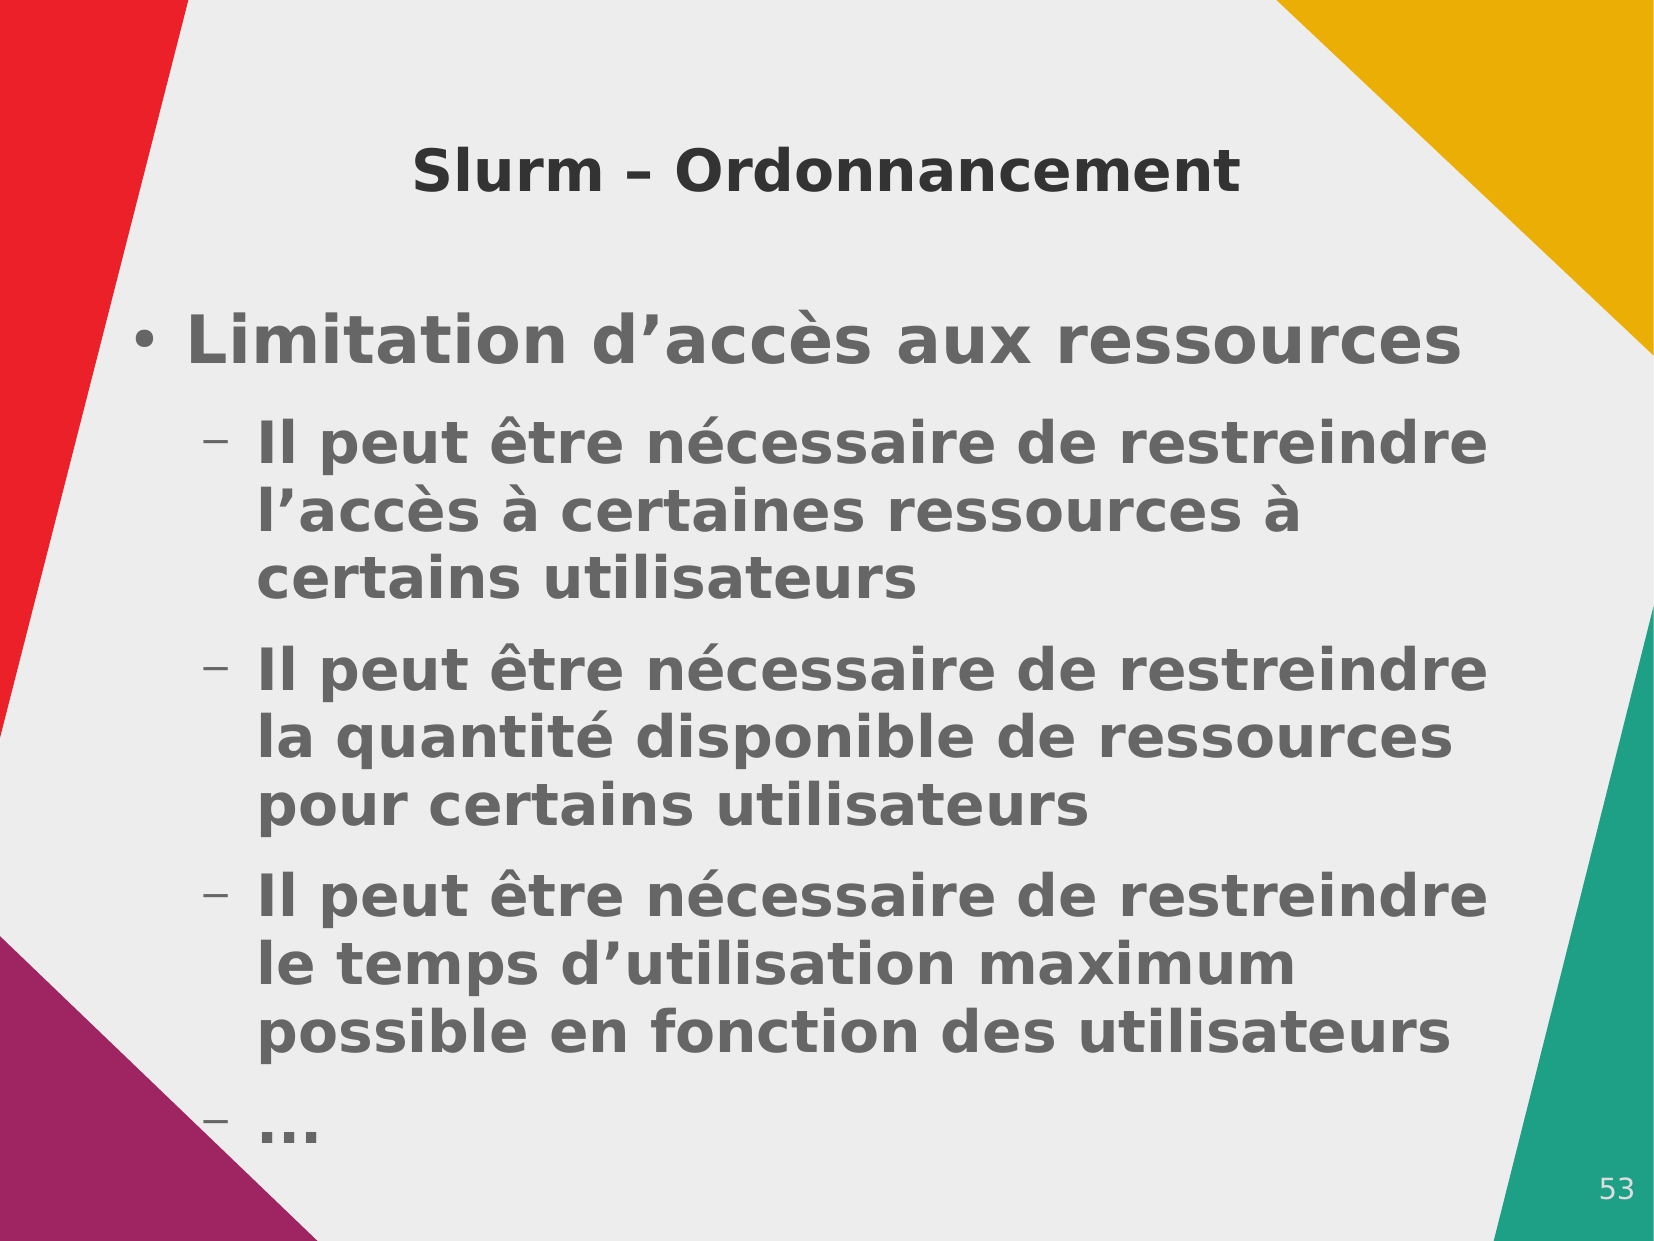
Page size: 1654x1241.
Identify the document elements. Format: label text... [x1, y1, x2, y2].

list Limitation d’accès aux ressources Il peut être nécessaire de restreindre l’accès à certaines ressources à certains utilisateurs Il peut être nécessaire de restreindre la quantité disponible de ressources pour certains utilisateurs Il peut être nécessaire de restreindre le temps d’utilisation maximum possible en fonction des utilisateurs ... [114, 302, 1539, 1217]
title Slurm – Ordonnancement [114, 73, 1539, 271]
